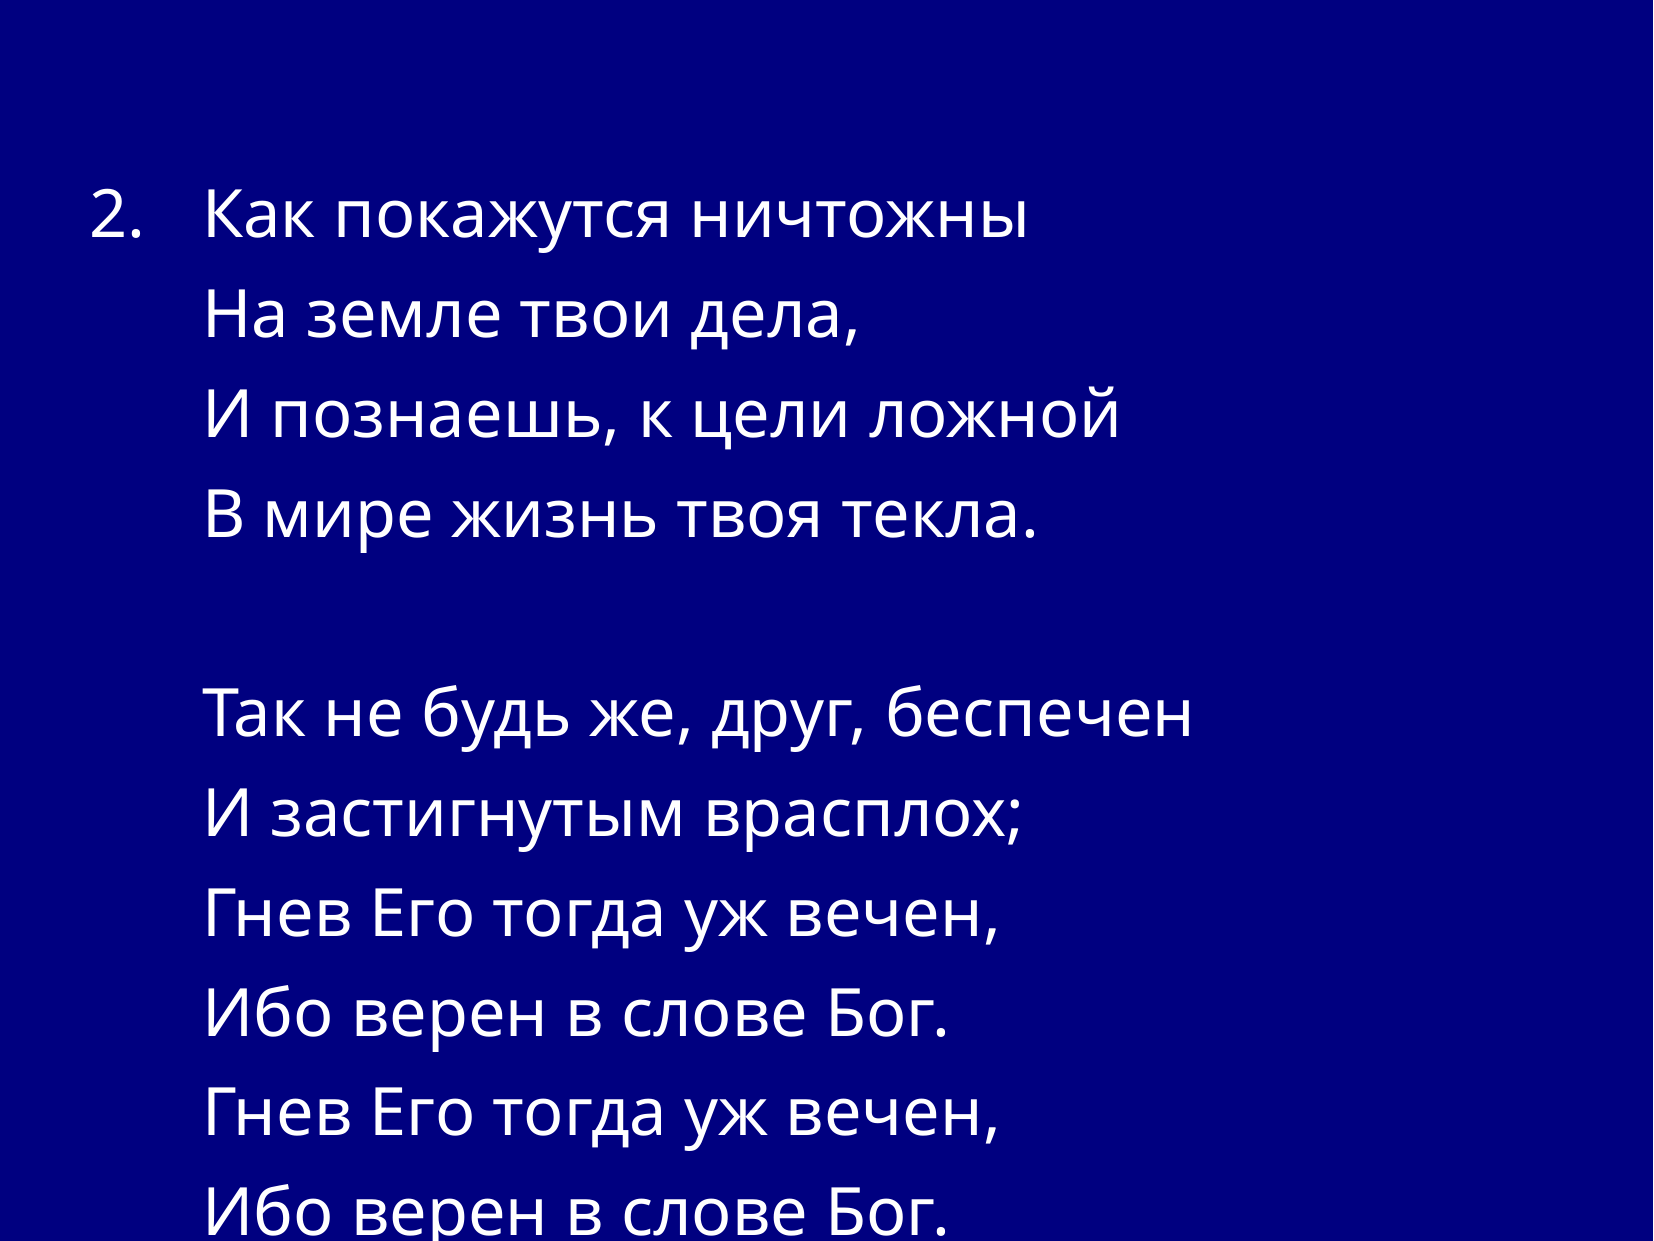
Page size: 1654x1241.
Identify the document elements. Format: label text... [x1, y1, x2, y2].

text_box 2. Как покажутся ничтожны На земле твои дела, И познаешь, к цели ложной В мире жизнь твоя текла. Так не будь же, друг, беспечен И застигнутым врасплох; Гнев Его тогда уж вечен, Ибо верен в слове Бог. Гнев Его тогда уж вечен, Ибо верен в слове Бог. [75, 150, 1576, 1163]
